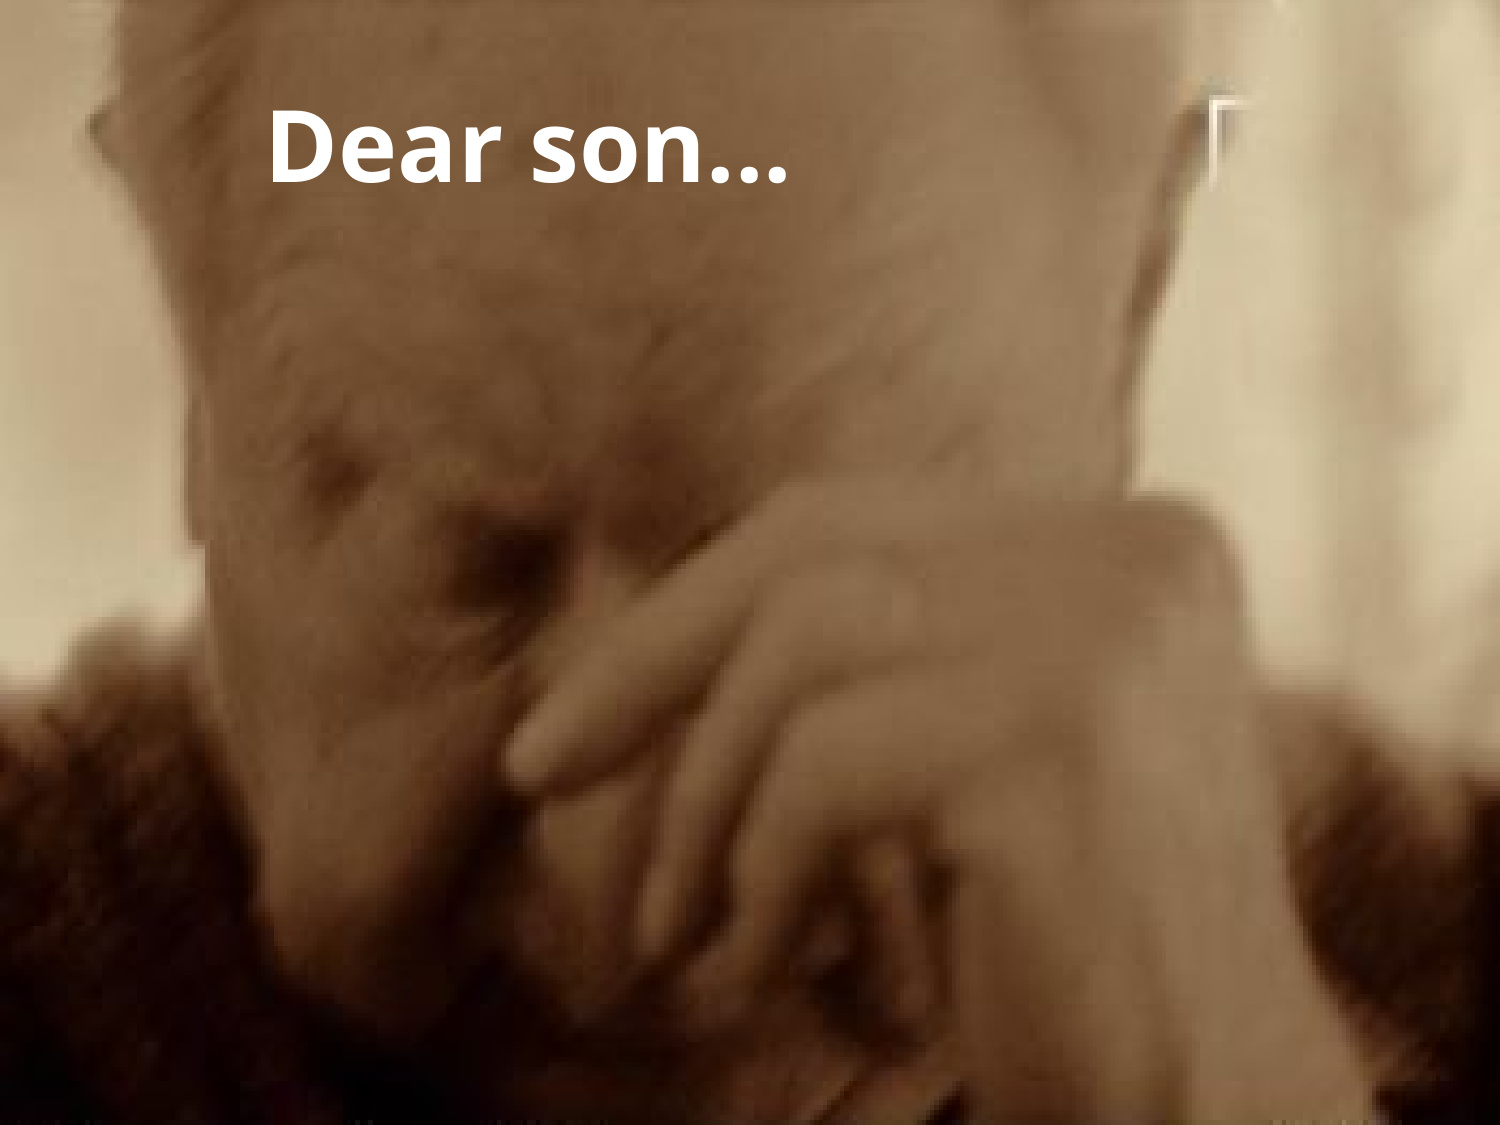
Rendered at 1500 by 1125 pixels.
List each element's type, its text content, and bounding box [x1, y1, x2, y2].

picture [0, 0, 1500, 1125]
text_box Dear son... [249, 75, 1263, 211]
